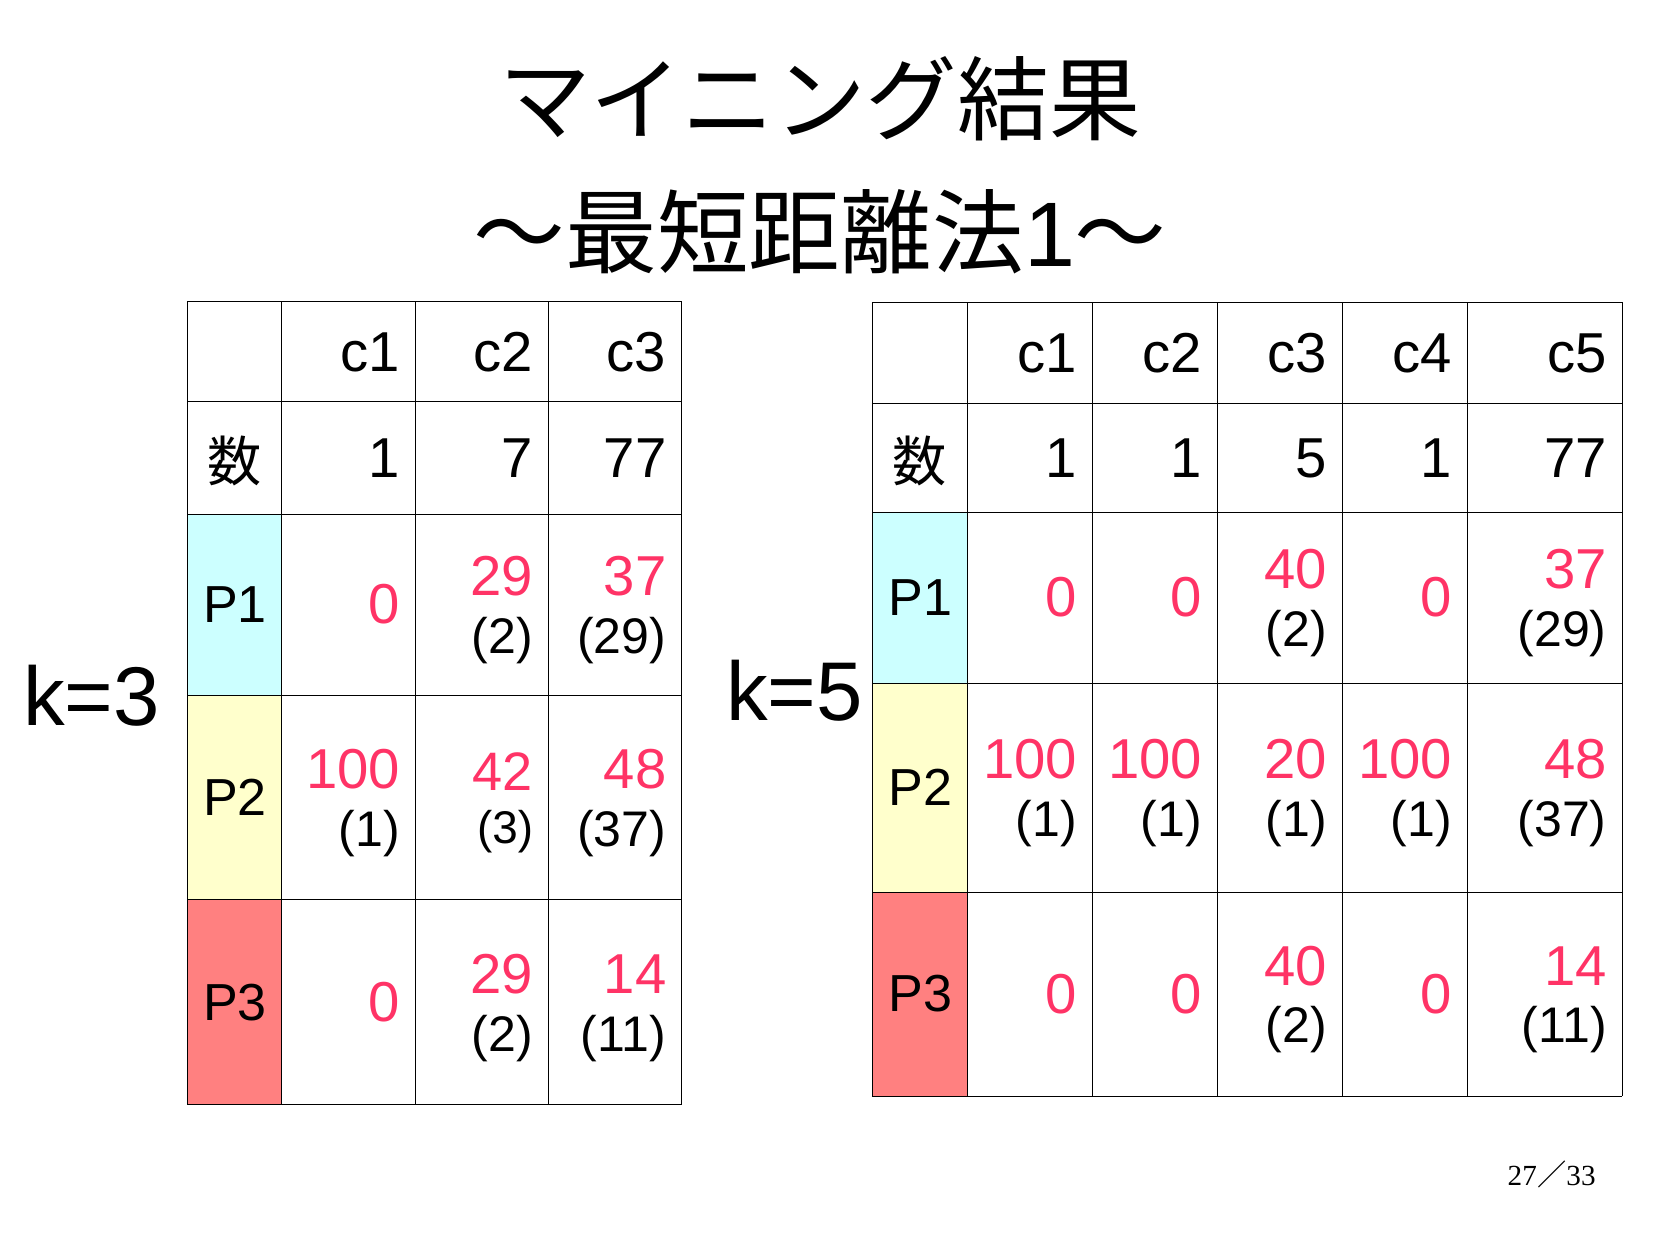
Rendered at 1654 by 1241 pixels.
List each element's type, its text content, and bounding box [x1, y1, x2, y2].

table_cell 1 [1343, 404, 1467, 512]
table_header c2 [416, 302, 548, 401]
table_header c2 [1093, 303, 1217, 403]
table_cell P3 [188, 900, 281, 1104]
table_cell 42 (3) [416, 696, 548, 899]
table_cell 77 [549, 402, 681, 514]
table_header [188, 302, 281, 401]
table_cell 数 [873, 404, 967, 512]
table_cell 1 [1093, 404, 1217, 512]
table_cell 77 [1468, 404, 1622, 512]
table_cell 0 [1093, 893, 1217, 1096]
table_cell 0 [1343, 893, 1467, 1096]
table_cell 40 (2) [1218, 513, 1342, 683]
table_cell P1 [873, 513, 967, 683]
table_cell 0 [282, 900, 415, 1104]
table_cell 0 [968, 513, 1092, 683]
table_cell 0 [968, 893, 1092, 1096]
table_cell 0 [282, 515, 415, 695]
table_cell 5 [1218, 404, 1342, 512]
table_header c3 [1218, 303, 1342, 403]
table_header c3 [549, 302, 681, 401]
table_header c5 [1468, 303, 1622, 403]
table_cell 37 (29) [549, 515, 681, 695]
title k=5 [682, 644, 916, 739]
table_cell 1 [282, 402, 415, 514]
title マイニング結果 〜最短距離法1〜 [76, 56, 1565, 264]
table_cell 14 (11) [549, 900, 681, 1104]
table_cell 1 [968, 404, 1092, 512]
table_cell P3 [873, 893, 967, 1096]
table_cell 100 (1) [1343, 684, 1467, 892]
table_cell 100 (1) [968, 684, 1092, 892]
table_cell 20 (1) [1218, 684, 1342, 892]
table_header c4 [1343, 303, 1467, 403]
table_cell 40 (2) [1218, 893, 1342, 1096]
table_header [873, 303, 967, 403]
table_cell 7 [416, 402, 548, 514]
table_cell 29 (2) [416, 515, 548, 695]
table_cell 14 (11) [1468, 893, 1622, 1096]
table_cell 100 (1) [1093, 684, 1217, 892]
table_cell 数 [188, 402, 281, 514]
table_cell 37 (29) [1468, 513, 1622, 683]
table_header c1 [282, 302, 415, 401]
table_cell 48 (37) [1468, 684, 1622, 892]
table_cell 48 (37) [549, 696, 681, 899]
table_cell 100 (1) [282, 696, 415, 899]
table_cell 0 [1093, 513, 1217, 683]
table_cell P1 [188, 515, 281, 695]
table_header c1 [968, 303, 1092, 403]
table_cell P2 [188, 696, 281, 899]
table_cell 0 [1343, 513, 1467, 683]
table_cell 29 (2) [416, 900, 548, 1104]
title k=3 [0, 649, 187, 743]
table_cell P2 [873, 684, 967, 892]
